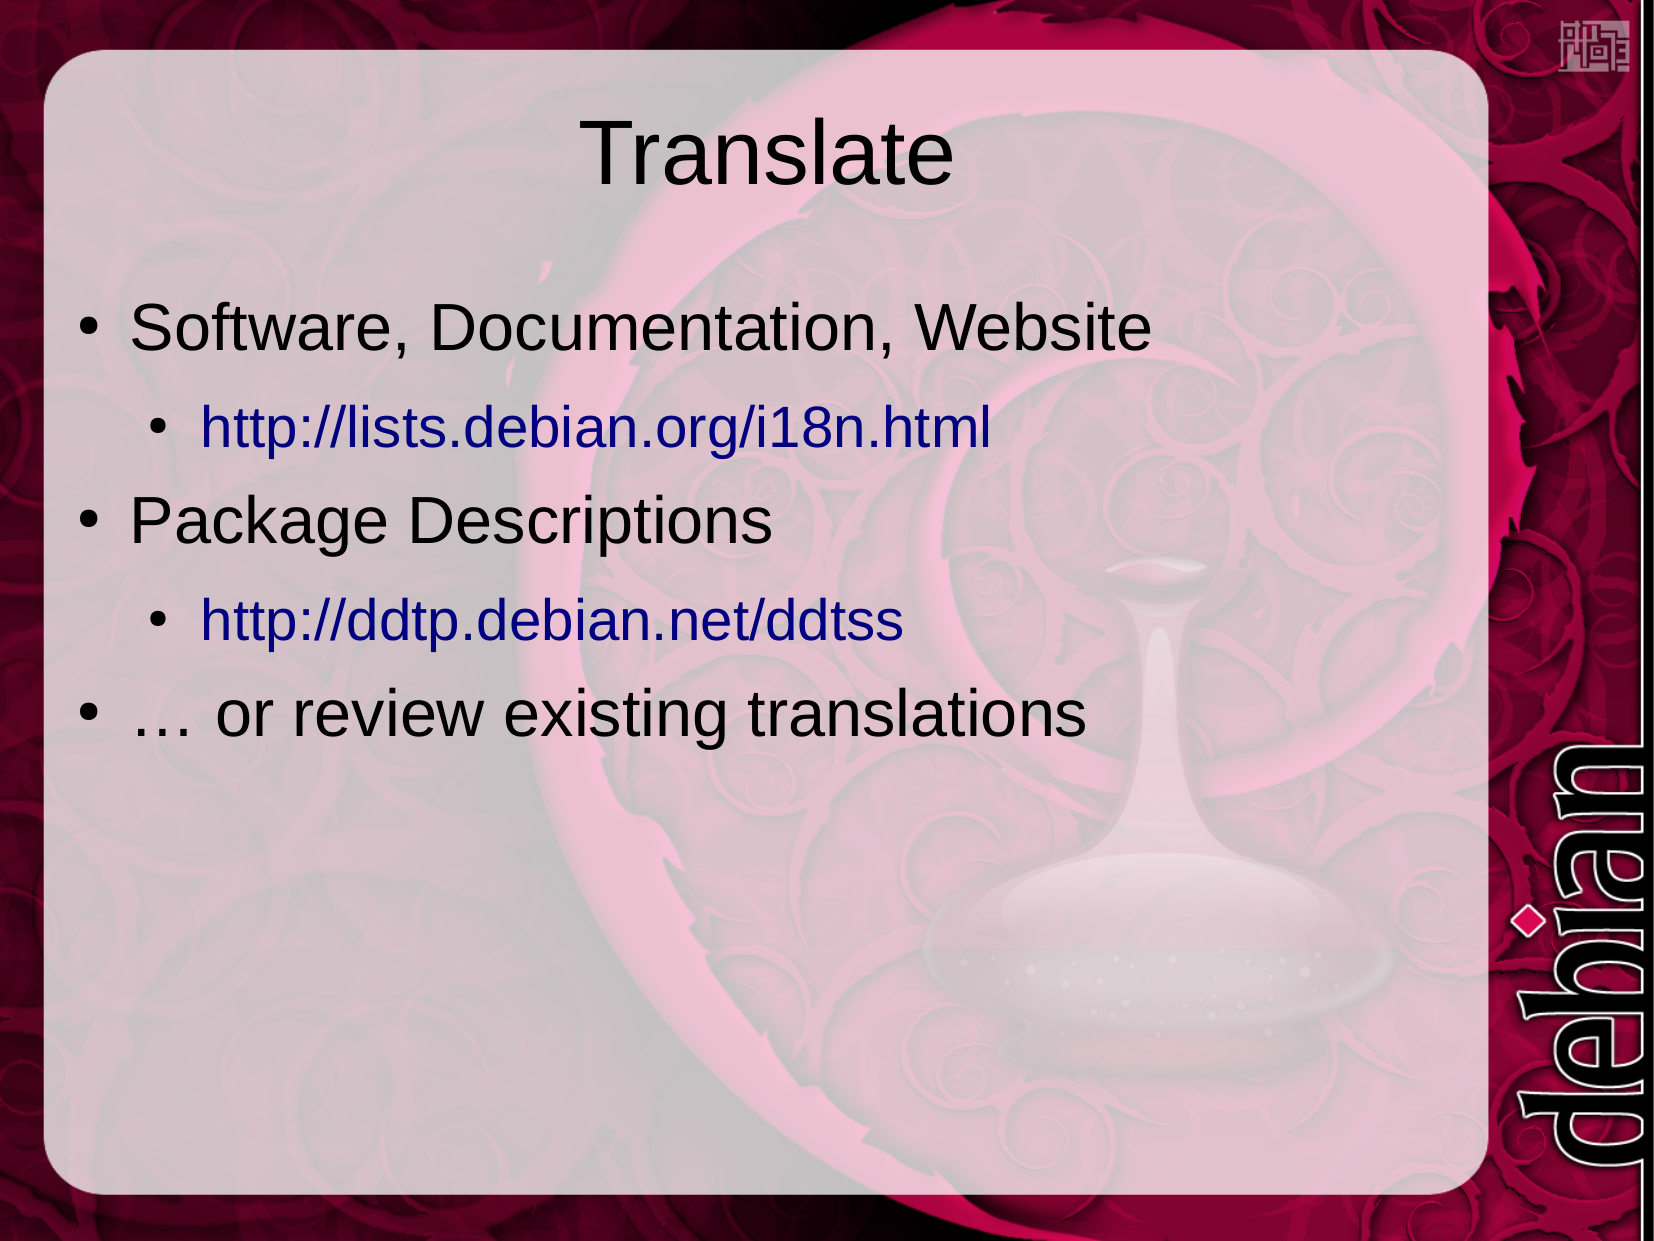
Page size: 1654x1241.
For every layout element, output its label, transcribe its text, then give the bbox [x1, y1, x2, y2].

picture [0, 0, 1654, 1241]
title Translate [59, 49, 1477, 257]
list Software, Documentation, Website http://lists.debian.org/i18n.html Package Descriptions http://ddtp.debian.net/ddtss … or review existing translations [59, 290, 1477, 1109]
